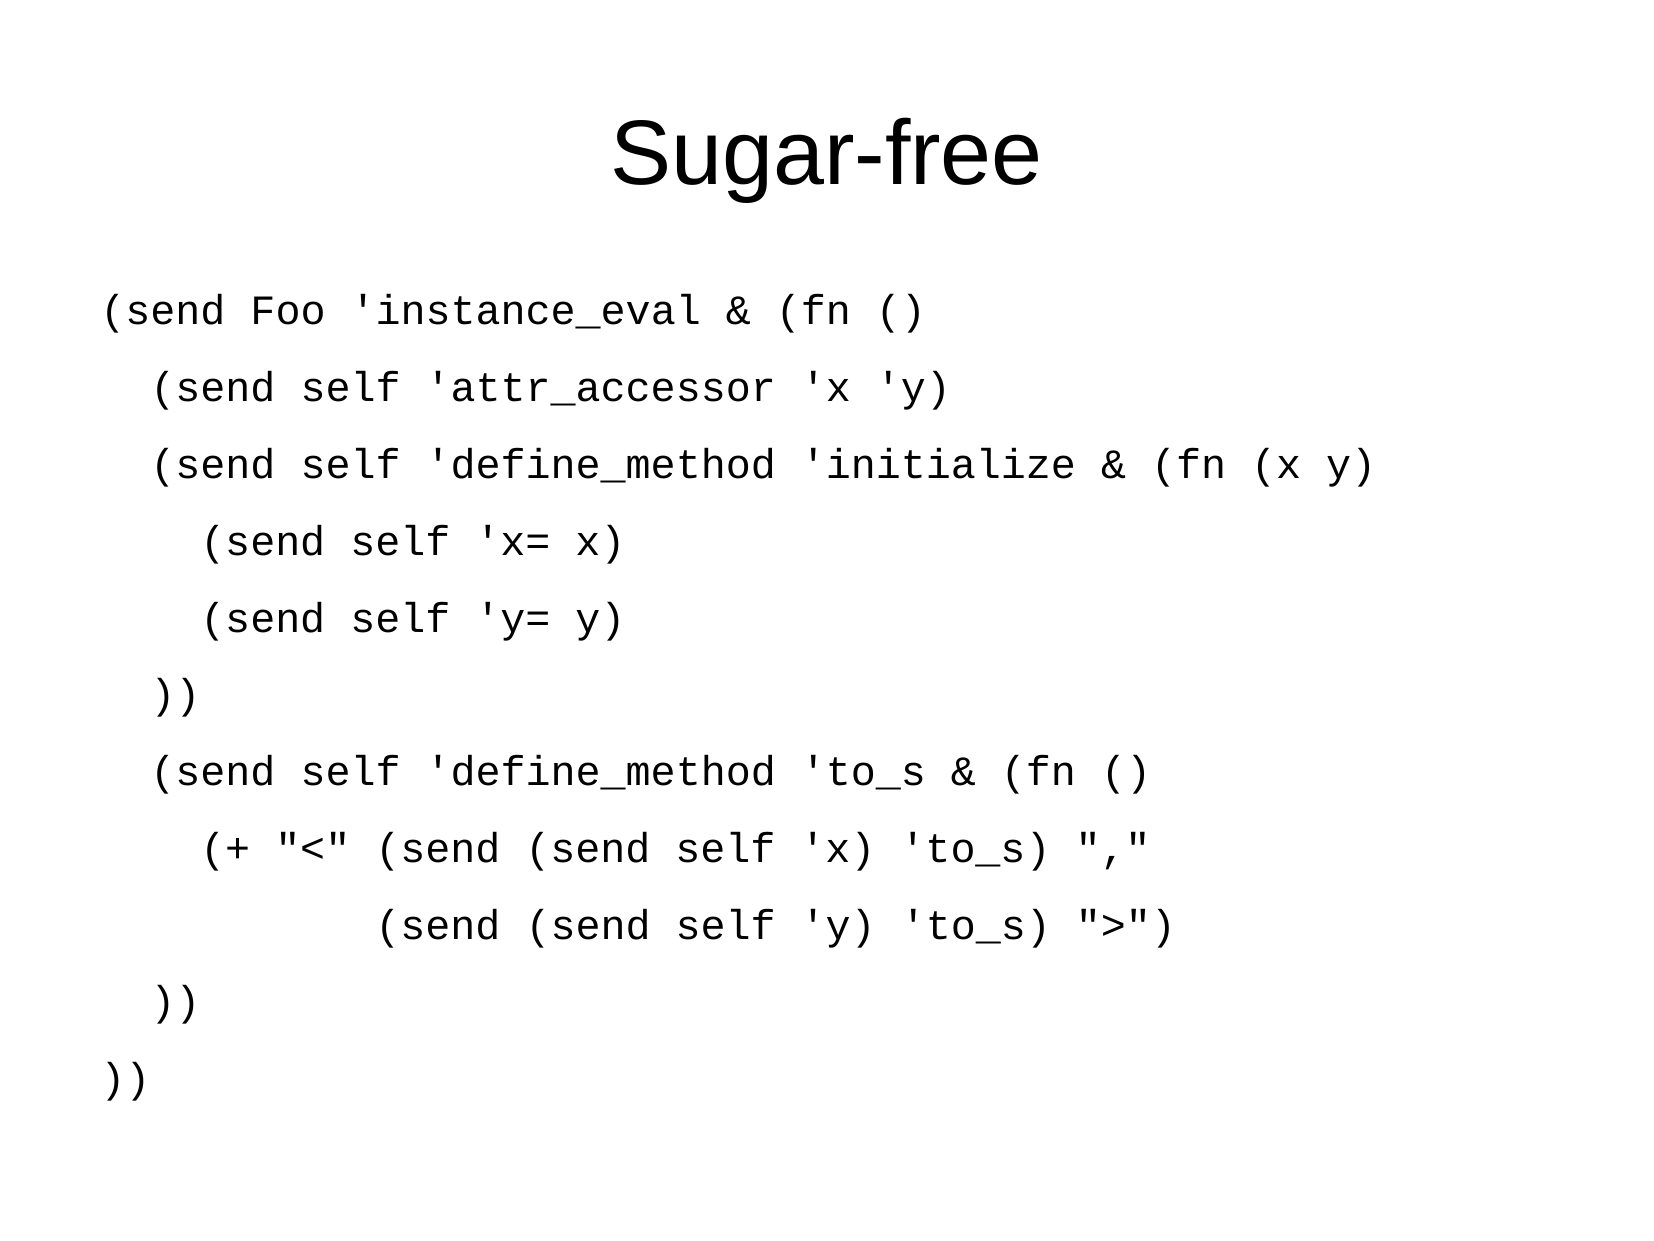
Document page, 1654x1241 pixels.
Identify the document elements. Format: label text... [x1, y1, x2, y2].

list (send Foo 'instance_eval & (fn () (send self 'attr_accessor 'x 'y) (send self 'define_method 'initialize & (fn (x y) (send self 'x= x) (send self 'y= y) )) (send self 'define_method 'to_s & (fn () (+ "<" (send (send self 'x) 'to_s) "," (send (send self 'y) 'to_s) ">") )) )) [82, 290, 1571, 1106]
title Sugar-free [82, 49, 1571, 257]
